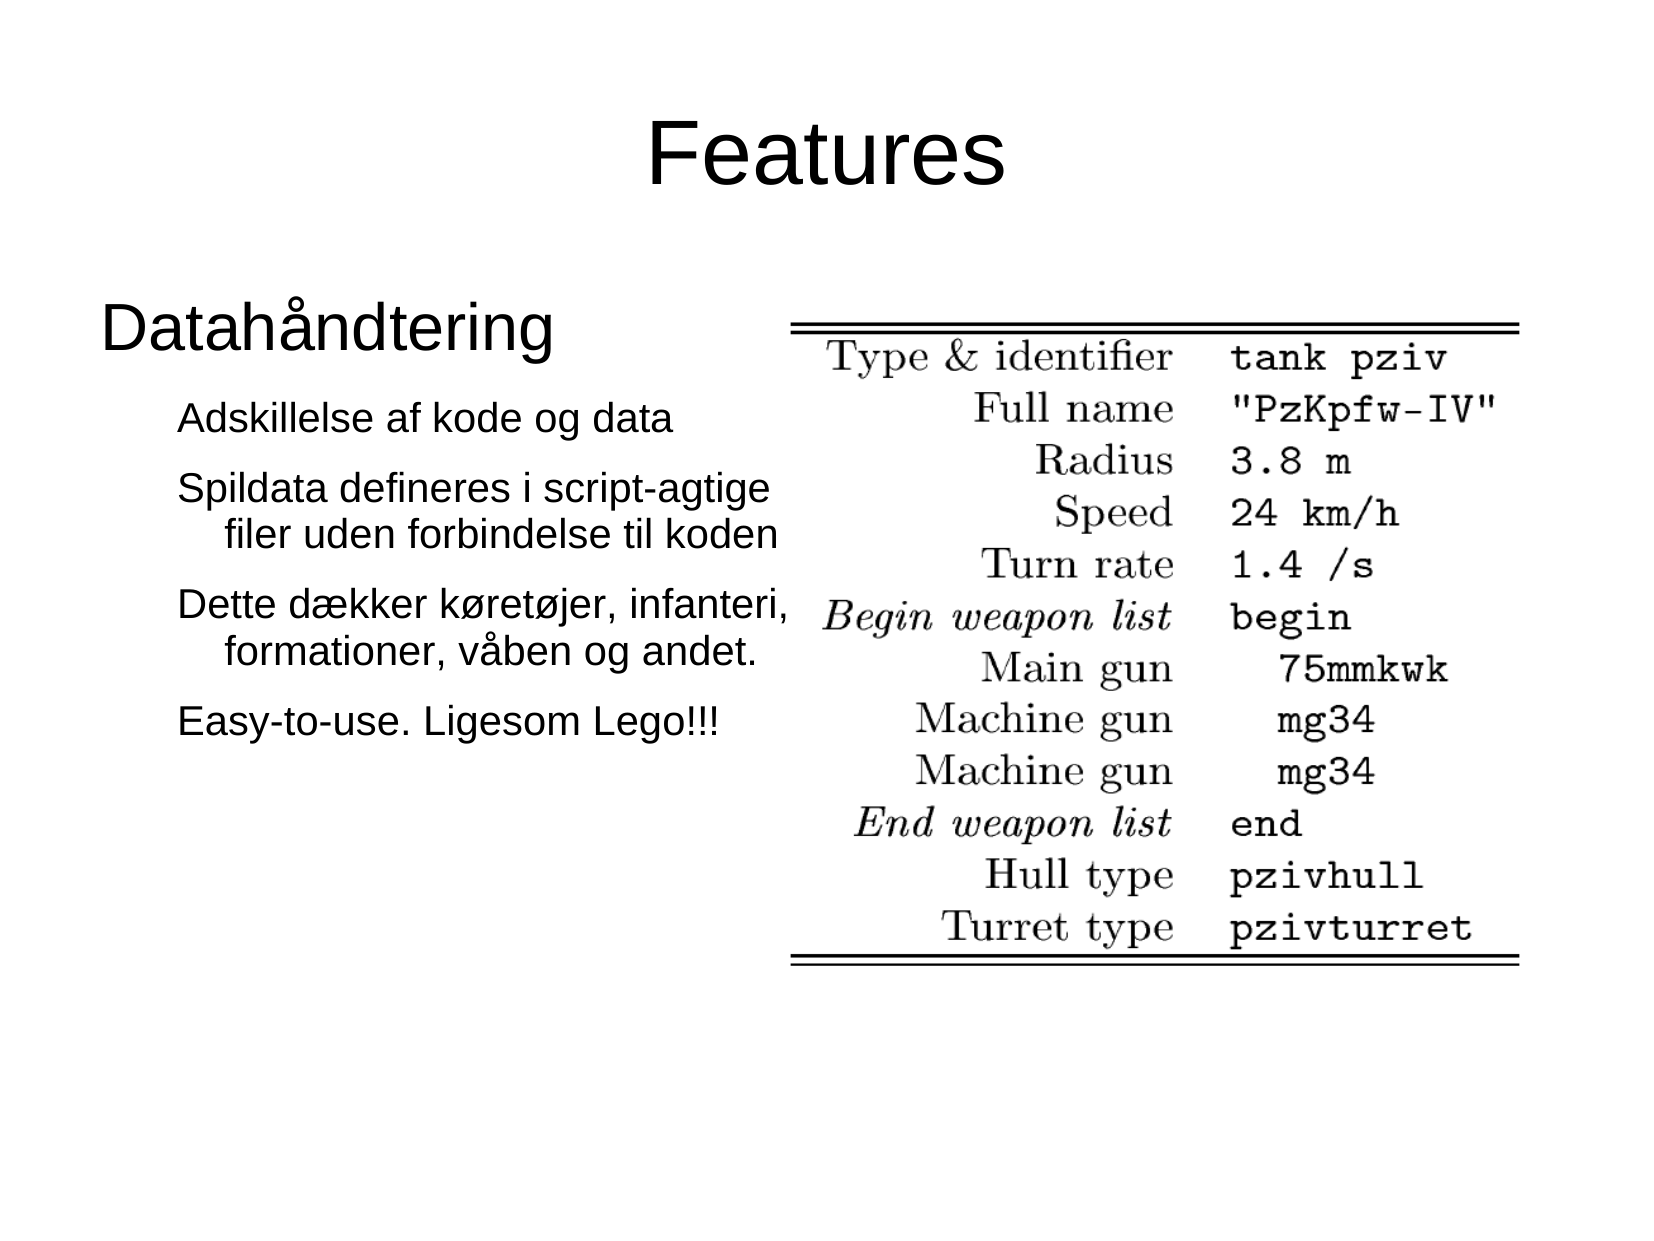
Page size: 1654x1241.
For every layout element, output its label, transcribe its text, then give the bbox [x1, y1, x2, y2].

chart [787, 300, 1520, 1012]
list Datahåndtering Adskillelse af kode og data Spildata defineres i script-agtige filer uden forbindelse til koden Dette dækker køretøjer, infanteri, formationer, våben og andet. Easy-to-use. Ligesom Lego!!! [82, 290, 809, 1109]
title Features [82, 49, 1571, 257]
